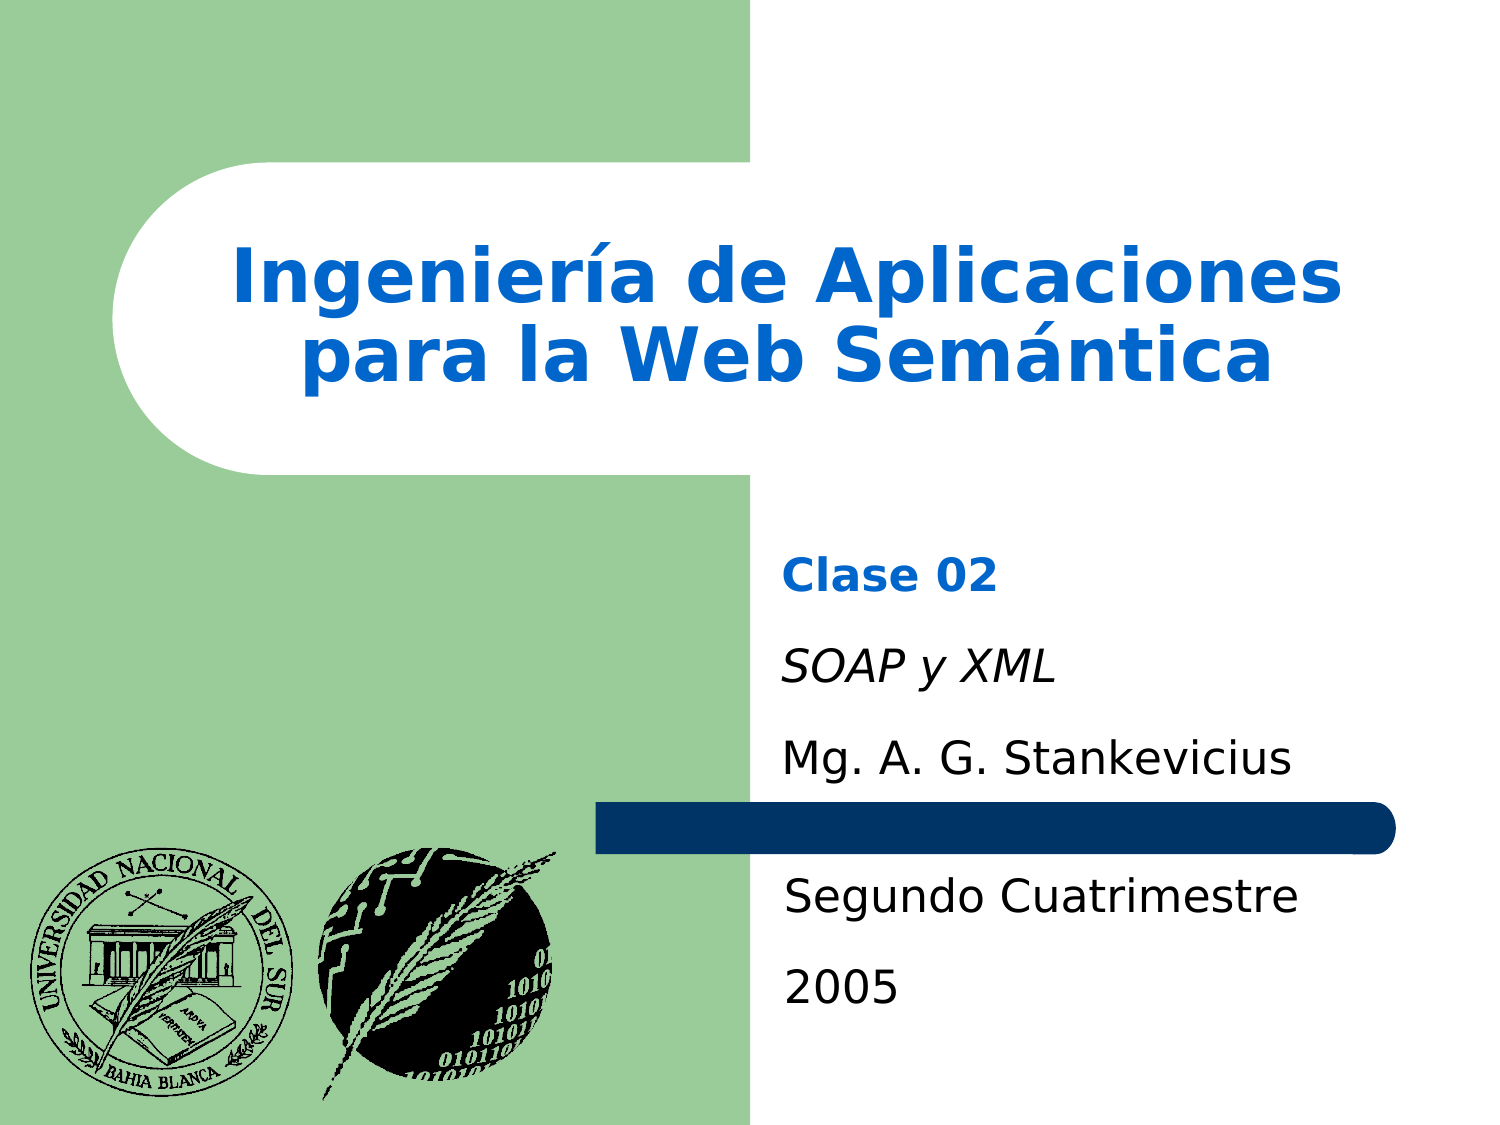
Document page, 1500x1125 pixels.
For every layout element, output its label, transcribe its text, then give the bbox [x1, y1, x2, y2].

picture [313, 846, 556, 1106]
title Ingeniería de Aplicaciones para la Web Semántica [112, 162, 1463, 475]
text_box Clase 02 SOAP y XML Mg. A. G. Stankevicius [766, 541, 1463, 793]
text_box Segundo Cuatrimestre 2005 [769, 861, 1466, 1022]
picture [21, 833, 305, 1106]
